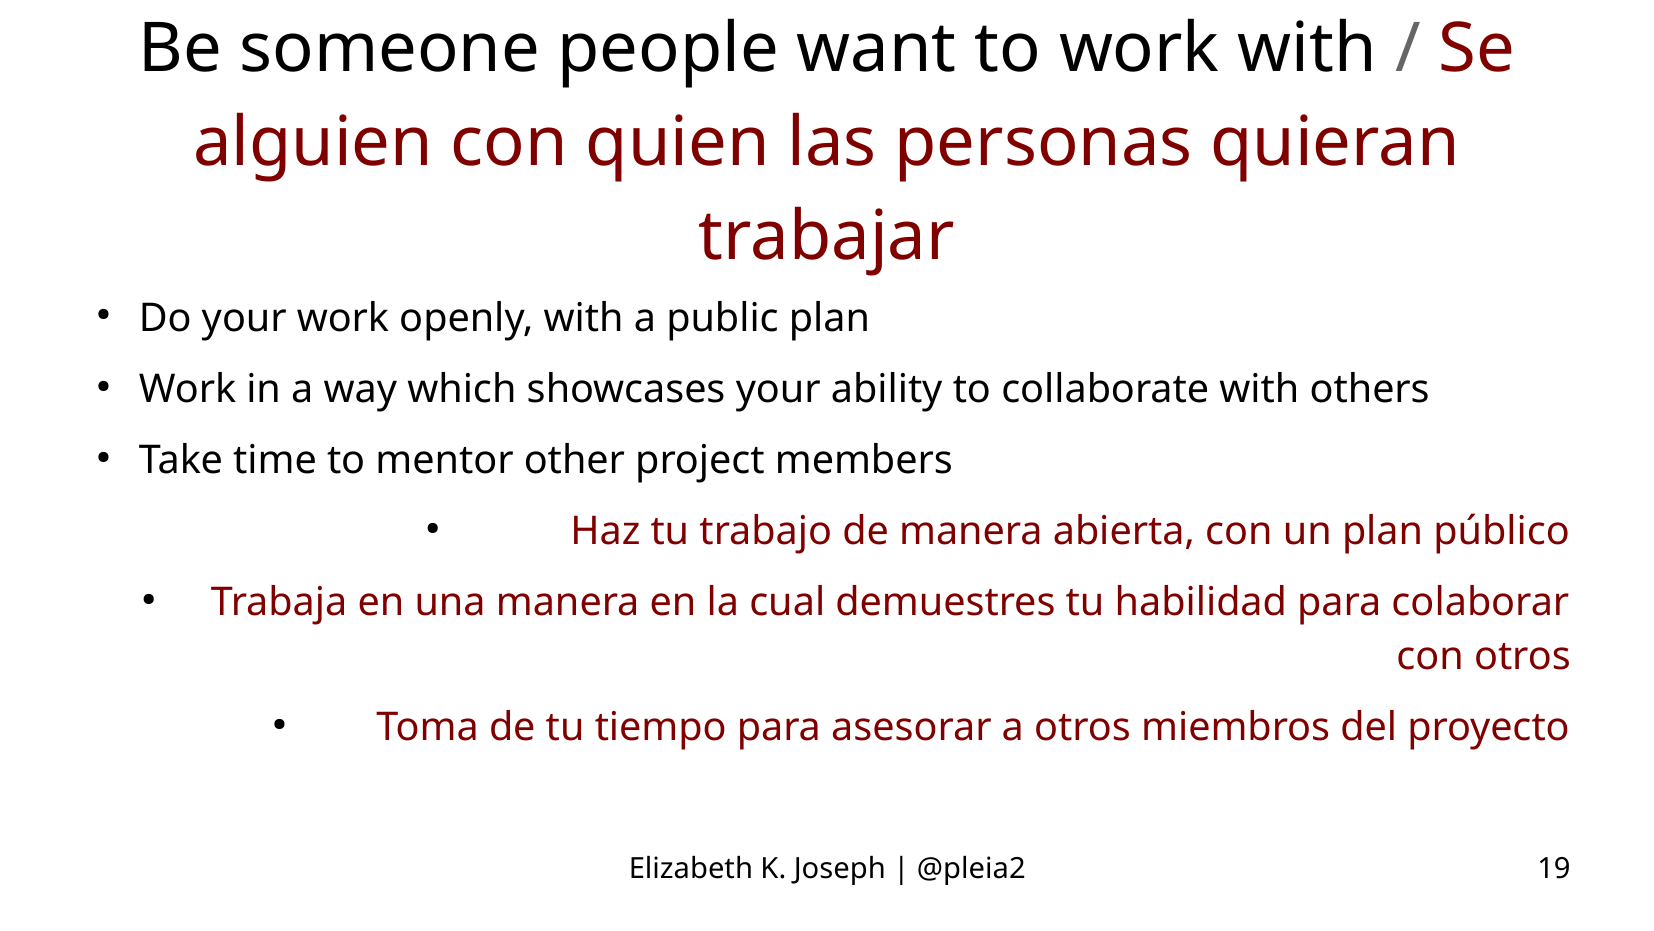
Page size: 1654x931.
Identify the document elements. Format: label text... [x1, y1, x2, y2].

list Do your work openly, with a public plan Work in a way which showcases your ability to collaborate with others Take time to mentor other project members Haz tu trabajo de manera abierta, con un plan público Trabaja en una manera en la cual demuestres tu habilidad para colaborar con otros Toma de tu tiempo para asesorar a otros miembros del proyecto [82, 217, 1571, 758]
title Be someone people want to work with / Se alguien con quien las personas quieran trabajar [82, 22, 1571, 217]
